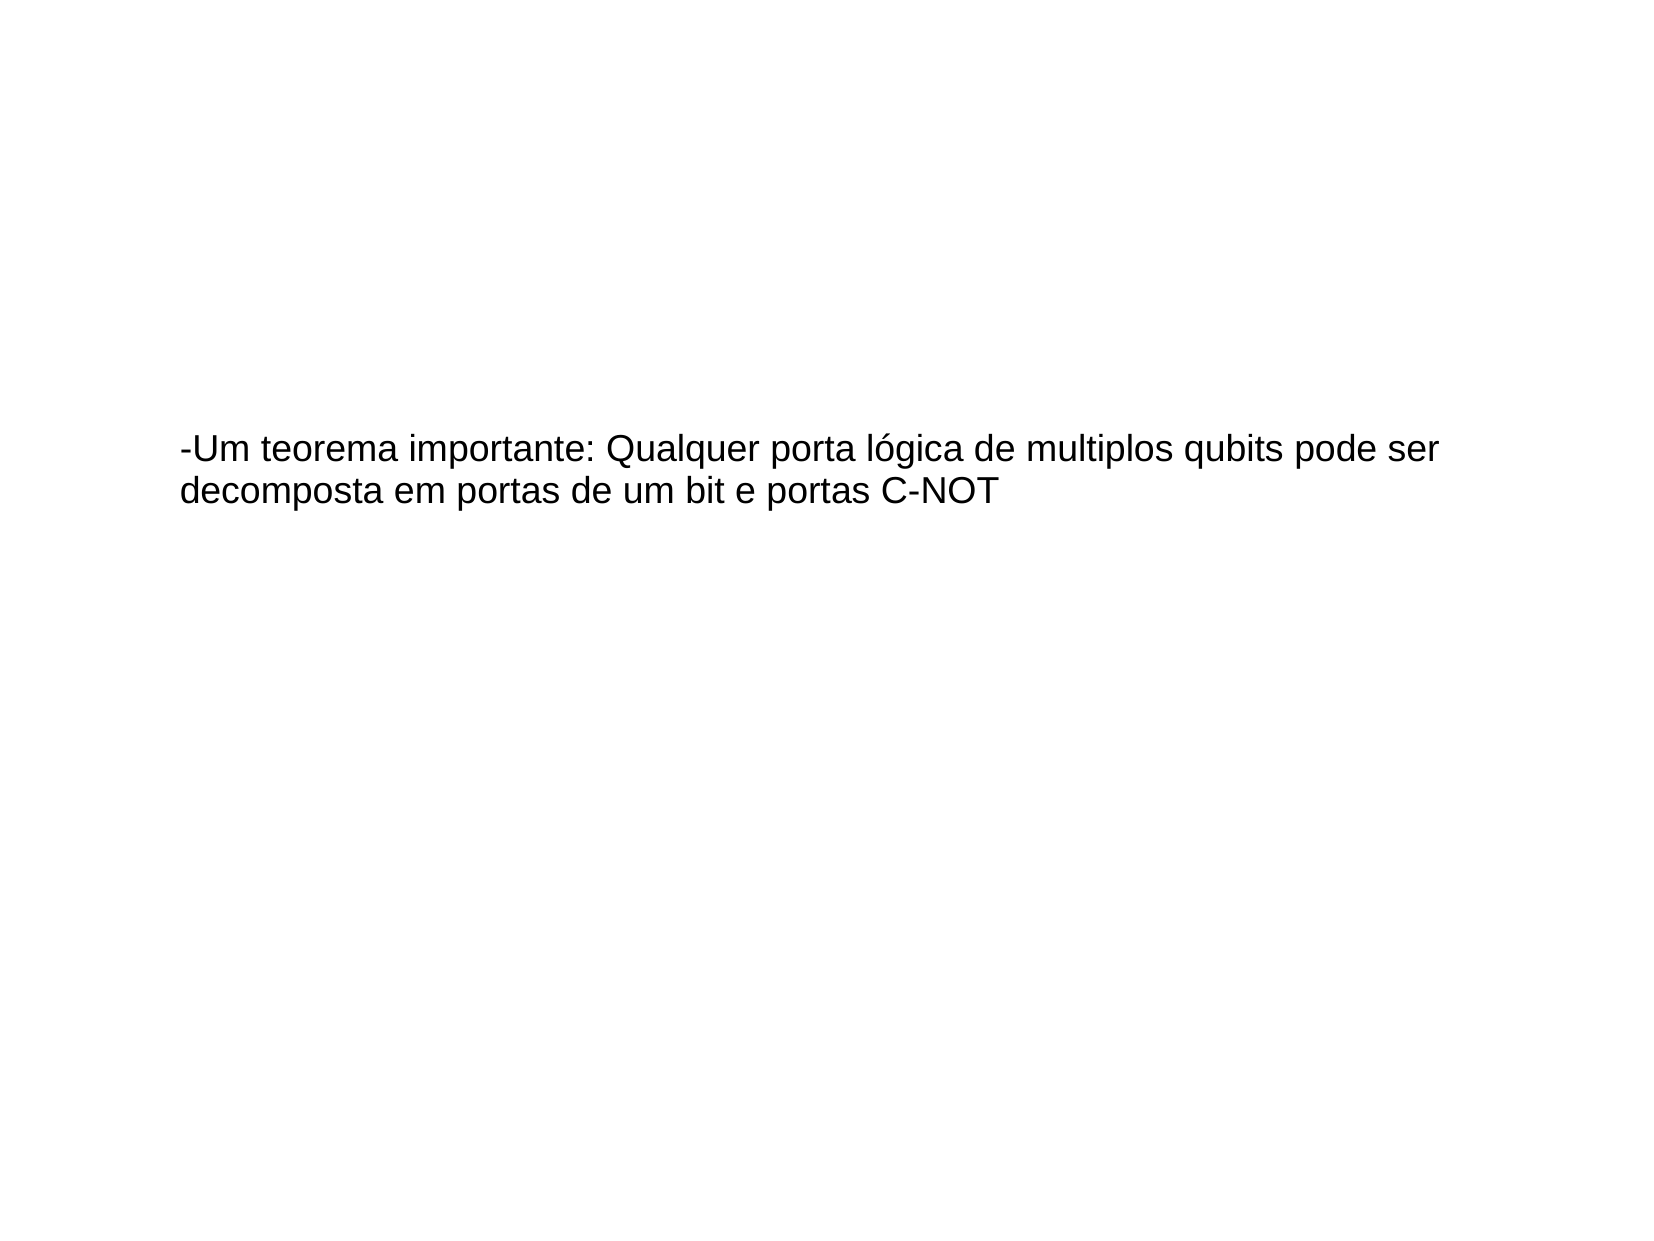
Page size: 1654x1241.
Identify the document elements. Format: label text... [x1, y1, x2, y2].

text_box -Um teorema importante: Qualquer porta lógica de multiplos qubits pode ser decomposta em portas de um bit e portas C-NOT [165, 420, 1546, 519]
